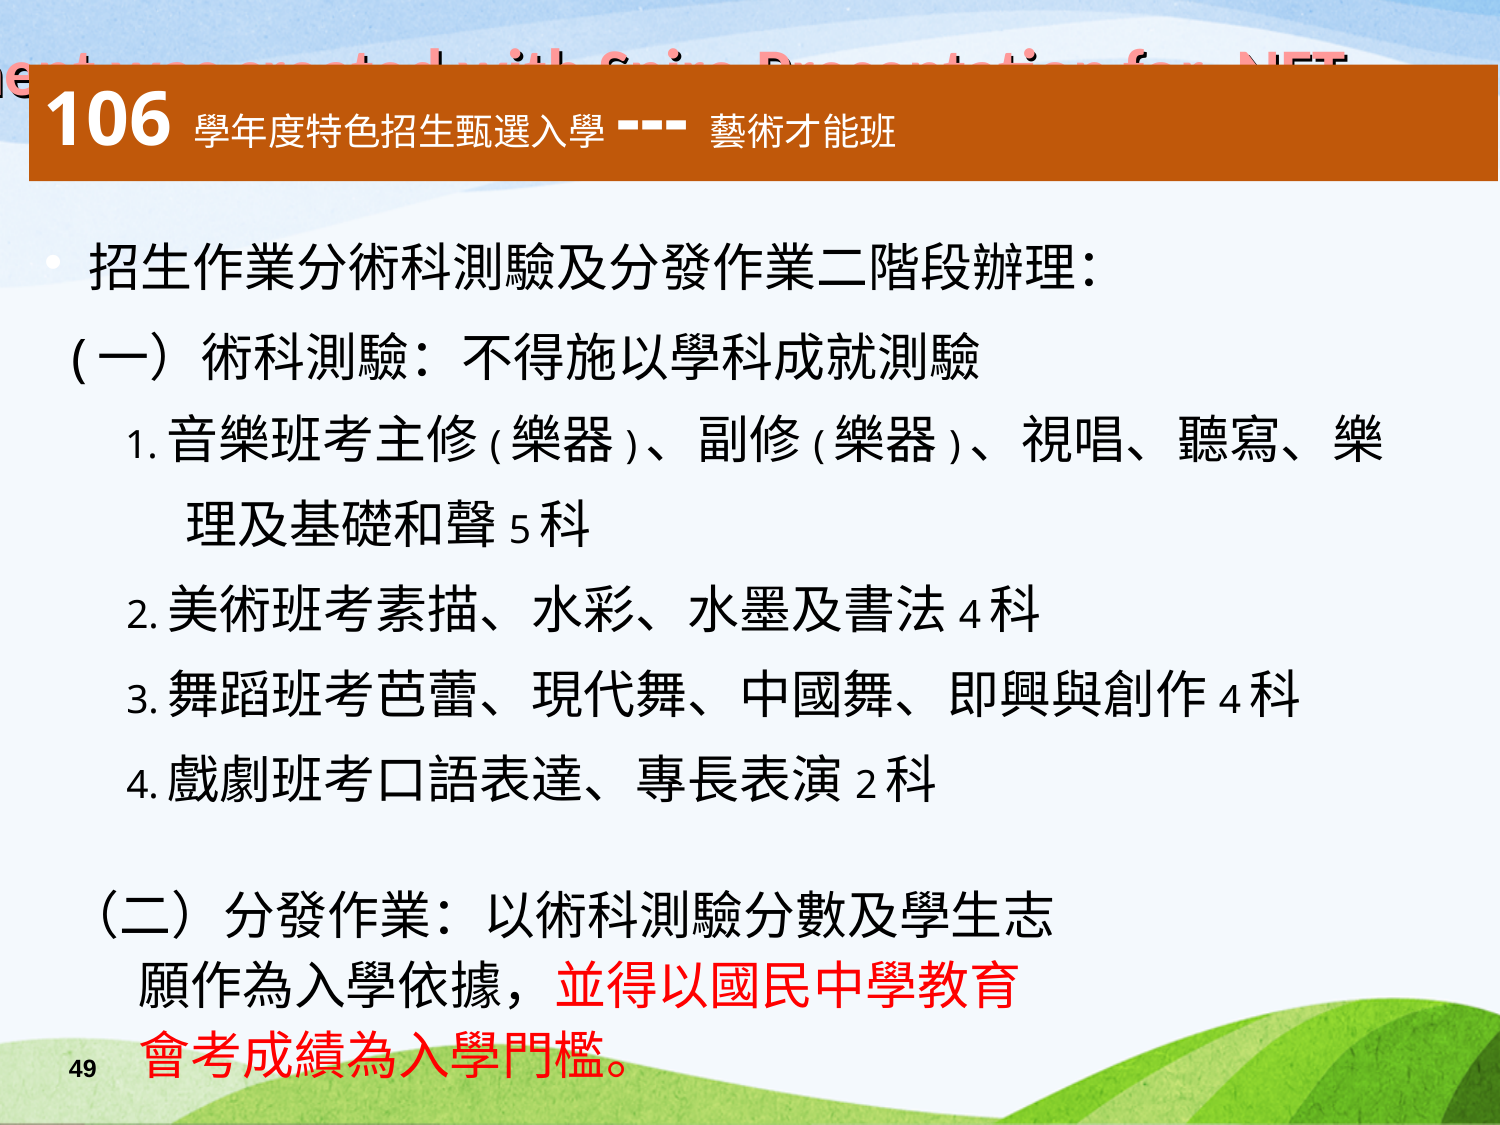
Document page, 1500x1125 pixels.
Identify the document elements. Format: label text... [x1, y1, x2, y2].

list 招生作業分術科測驗及分發作業二階段辦理： (一）術科測驗：不得施以學科成就測驗 1.音樂班考主修(樂器)、副修(樂器)、視唱、聽寫、樂 理及基礎和聲5科 2.美術班考素描、水彩、水墨及書法4科 3.舞蹈班考芭蕾、現代舞、中國舞、即興與創作4科 4.戲劇班考口語表達、專長表演2科 （二）分發作業：以術科測驗分數及學生志 願作為入學依據，並得以國民中學教育 會考成績為入學門檻。 [29, 231, 1469, 1105]
text_box 106學年度特色招生甄選入學---藝術才能班 [29, 64, 1498, 182]
picture [0, 0, 1500, 1125]
text_box 49 [54, 1049, 148, 1088]
